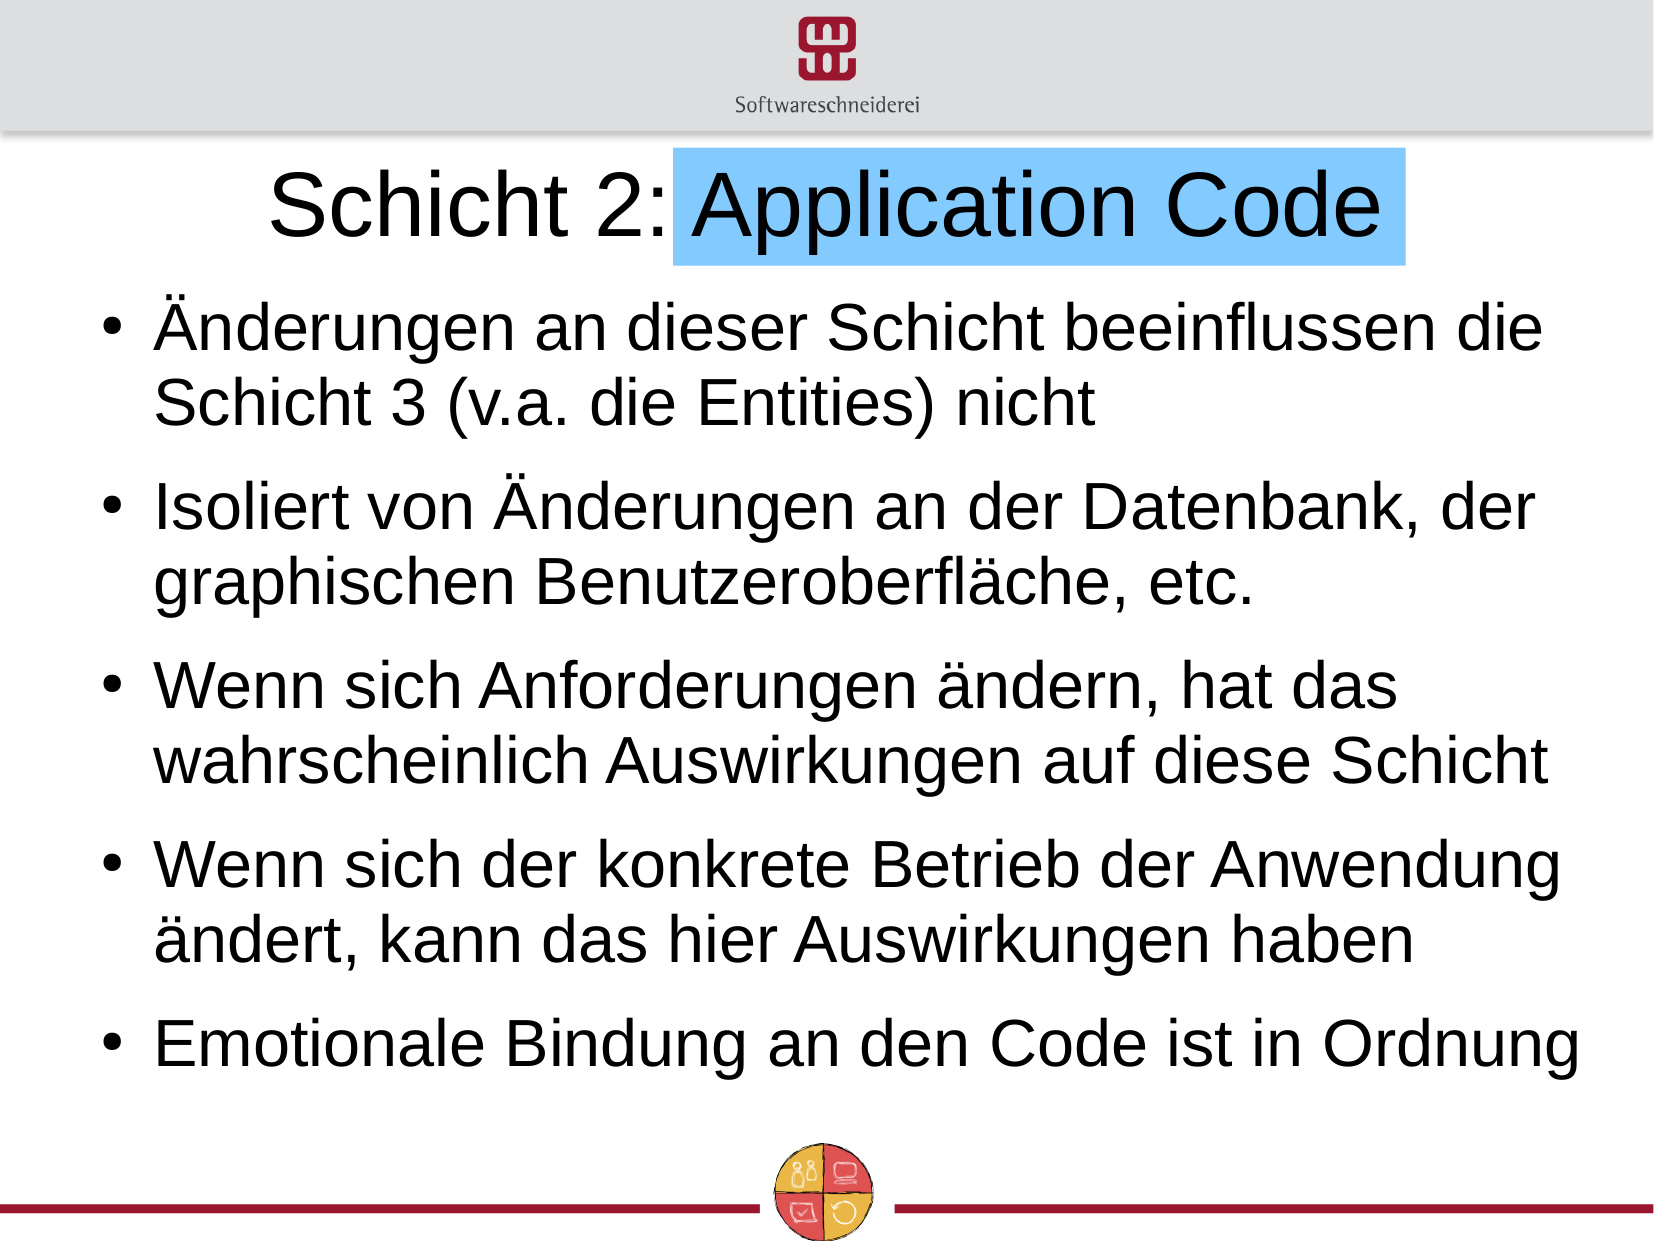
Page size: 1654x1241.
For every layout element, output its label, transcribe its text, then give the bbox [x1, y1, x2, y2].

picture [0, 0, 1654, 1241]
list Änderungen an dieser Schicht beeinflussen die Schicht 3 (v.a. die Entities) nicht Isoliert von Änderungen an der Datenbank, der graphischen Benutzeroberfläche, etc. Wenn sich Anforderungen ändern, hat das wahrscheinlich Auswirkungen auf diese Schicht Wenn sich der konkrete Betrieb der Anwendung ändert, kann das hier Auswirkungen haben Emotionale Bindung an den Code ist in Ordnung [82, 290, 1619, 1131]
title Schicht 2: Application Code [82, 147, 1571, 257]
text_box [673, 257, 1406, 266]
